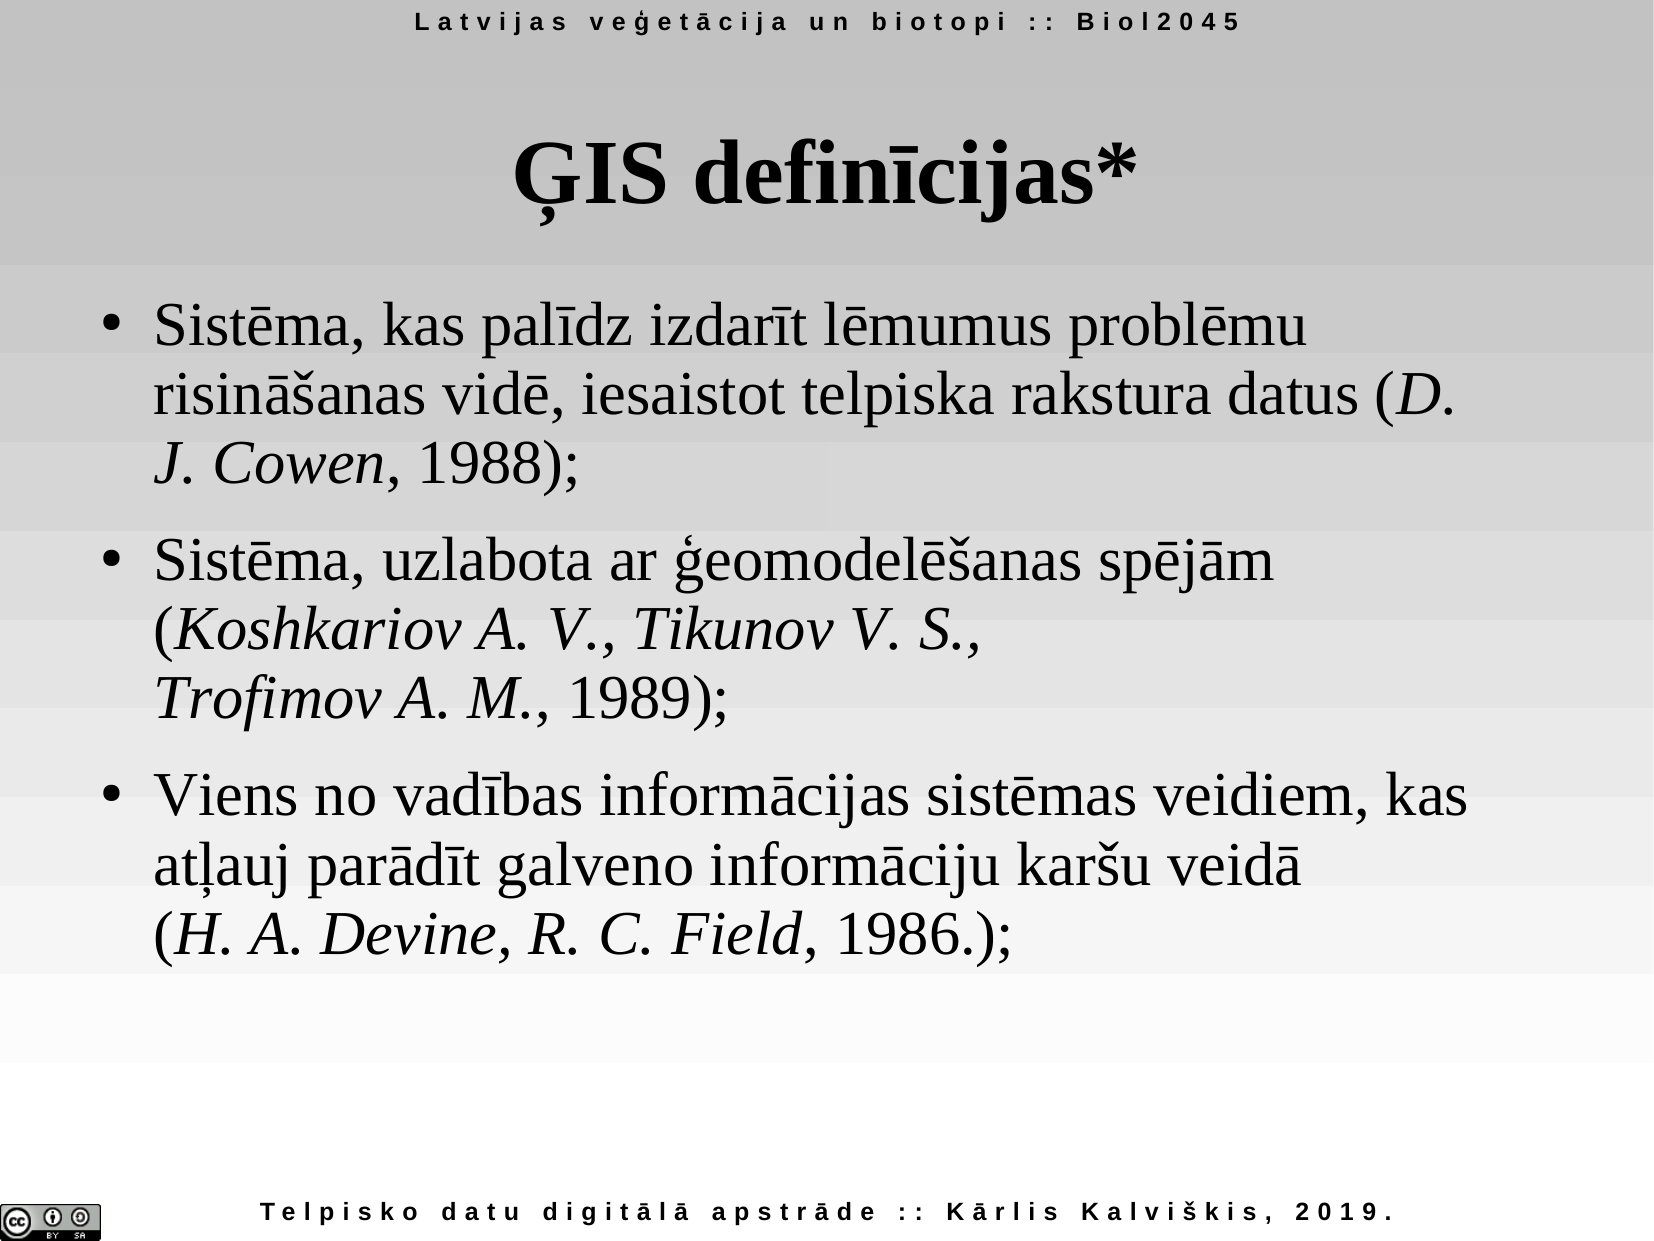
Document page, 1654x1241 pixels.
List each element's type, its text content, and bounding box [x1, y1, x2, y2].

picture [0, 0, 1654, 1241]
list Sistēma, kas palīdz izdarīt lēmumus problēmu risināšanas vidē, iesaistot telpiska rakstura datus (D. J. Cowen, 1988); Sistēma, uzlabota ar ģeomodelēšanas spējām (Koshkariov A. V., Tikunov V. S., Trofimov A. M., 1989); Viens no vadības informācijas sistēmas veidiem, kas atļauj parādīt galveno informāciju karšu veidā (H. A. Devine, R. C. Field, 1986.); [82, 296, 1571, 1113]
title ĢIS definīcijas* [29, 49, 1625, 296]
